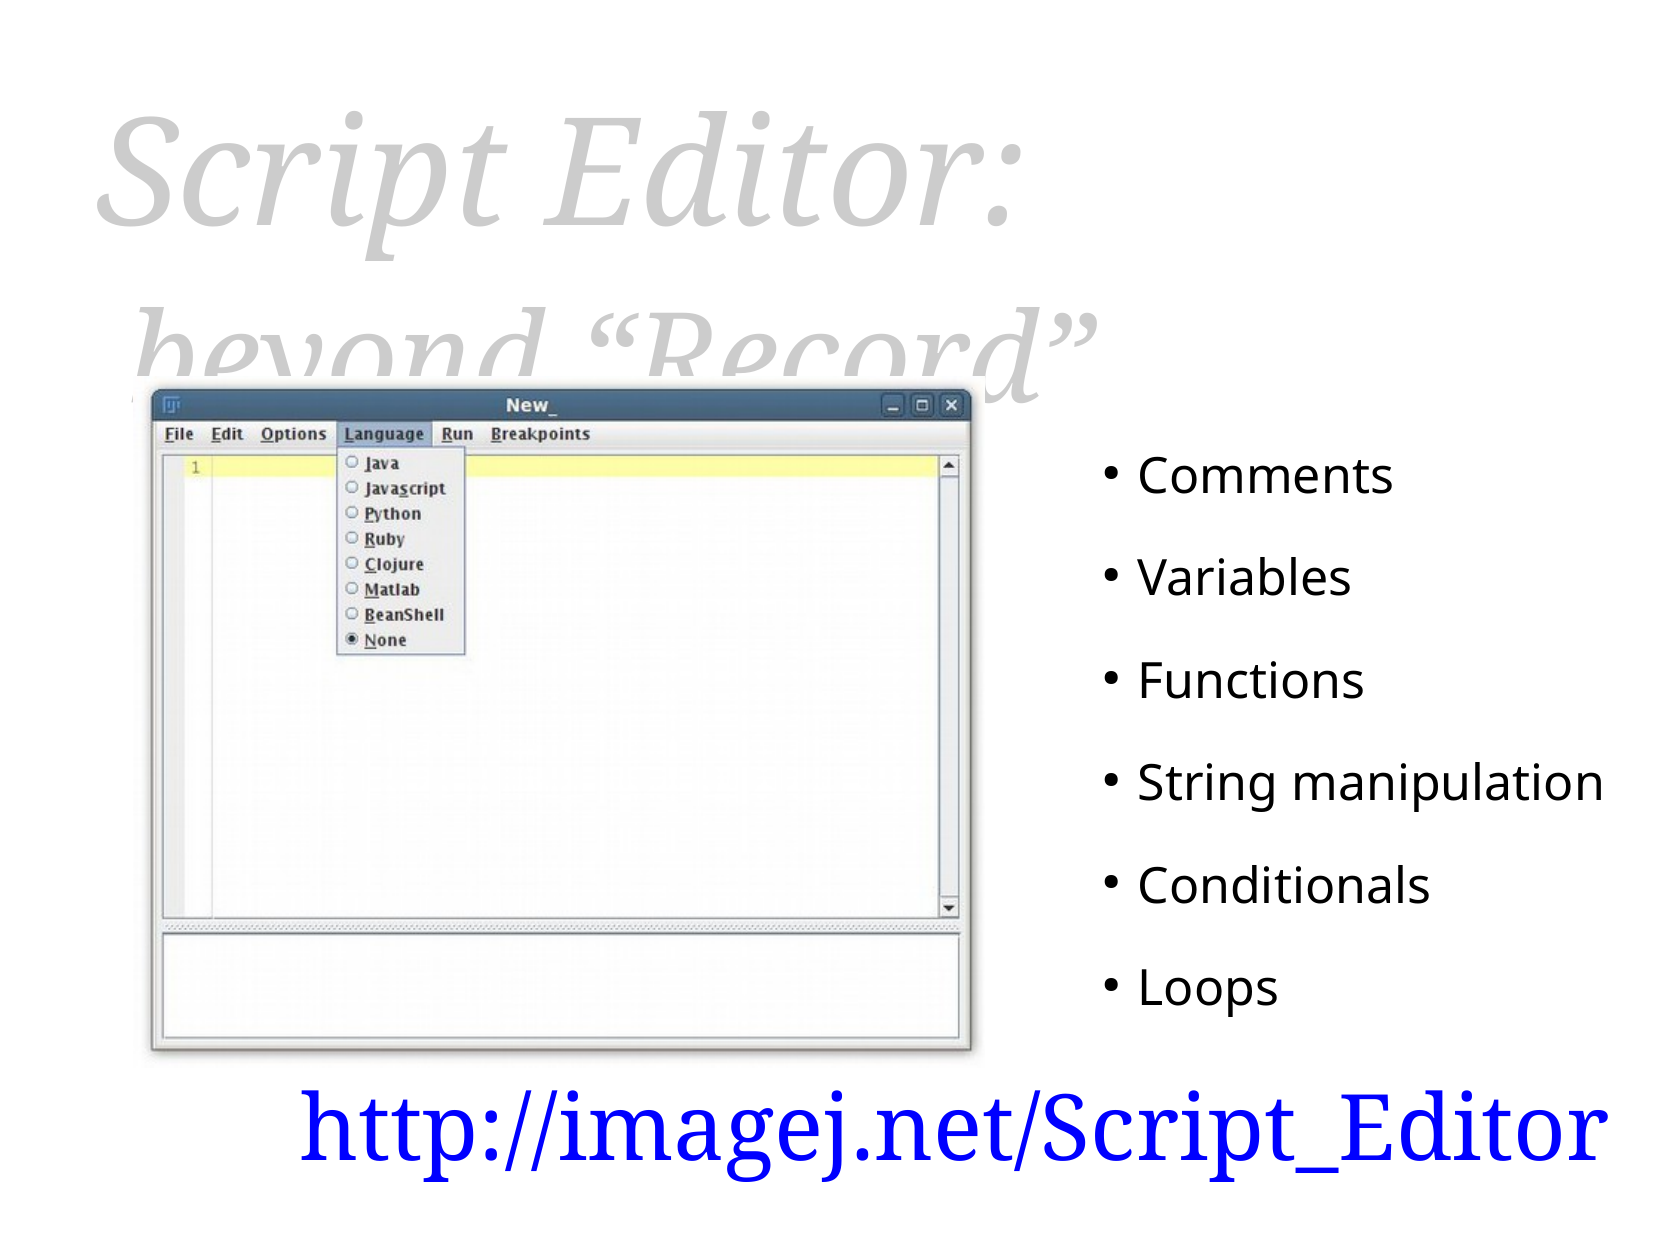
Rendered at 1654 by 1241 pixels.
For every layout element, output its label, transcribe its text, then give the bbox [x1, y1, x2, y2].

text_box Comments Variables Functions String manipulation Conditionals Loops [1050, 398, 1654, 884]
picture [133, 376, 985, 1068]
text_box http://imagej.net/Script_Editor [50, 1055, 1626, 1172]
text_box Script Editor: beyond “Record” [81, 57, 1654, 378]
